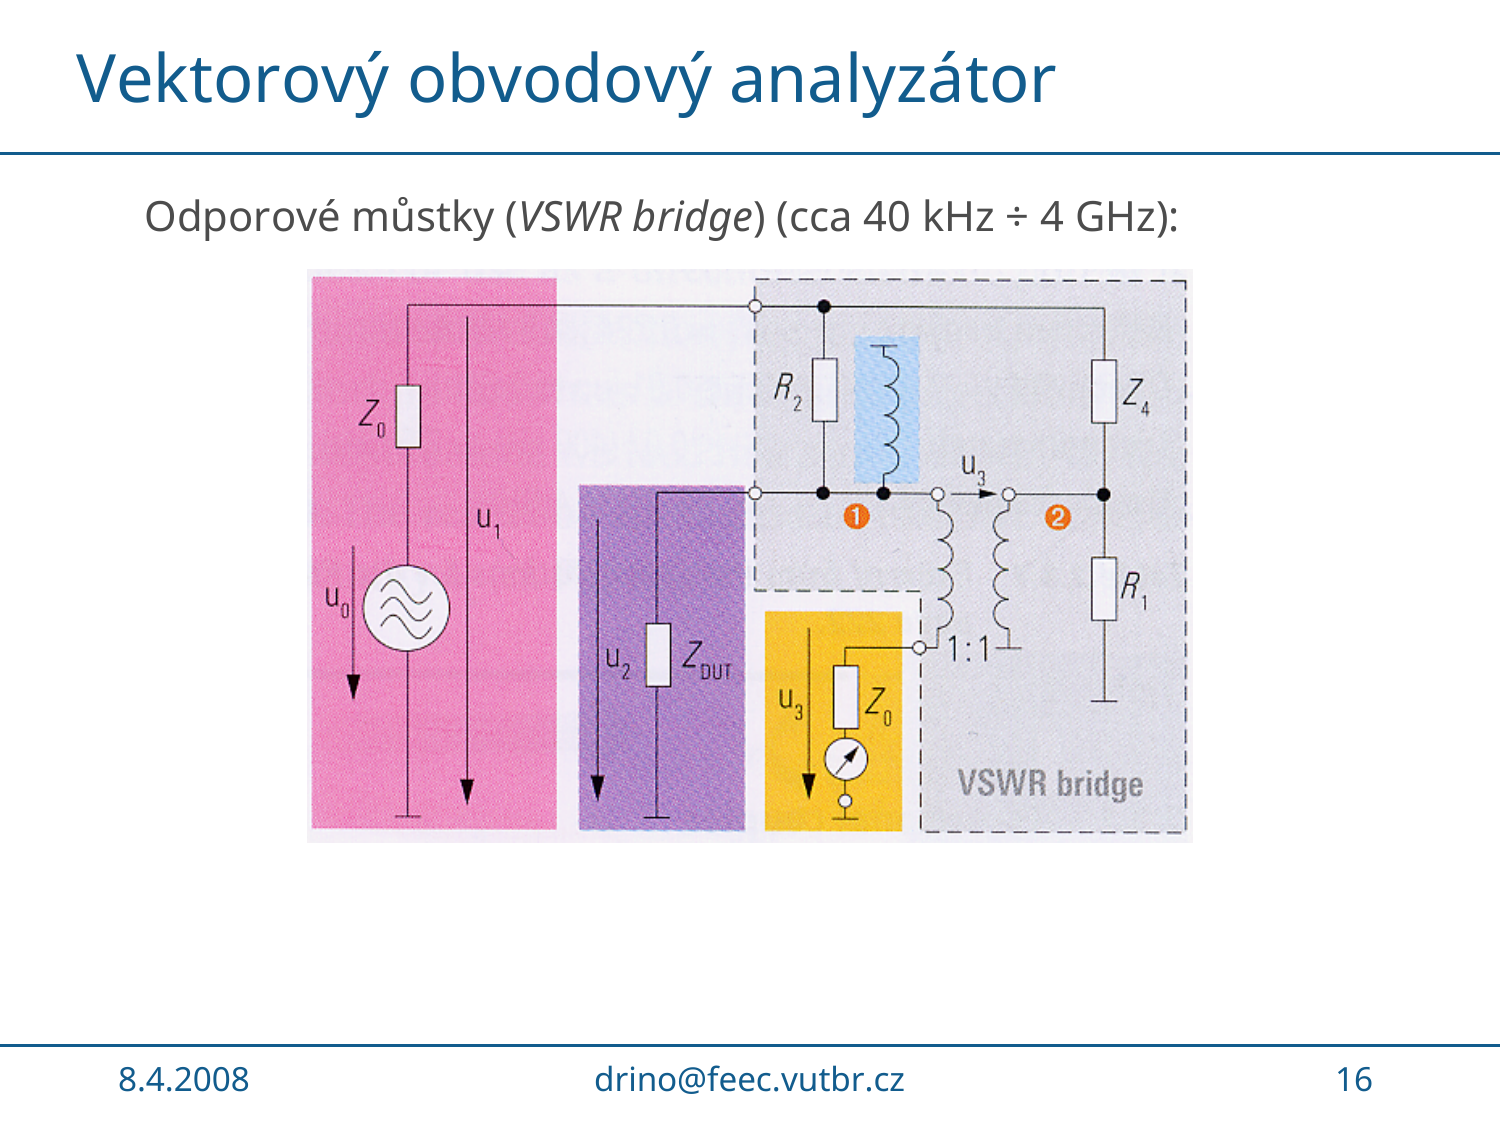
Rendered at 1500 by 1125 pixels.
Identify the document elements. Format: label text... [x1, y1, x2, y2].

picture [307, 269, 1193, 843]
text_box drino@feec.vutbr.cz [484, 1049, 1016, 1125]
text_box Odporové můstky (VSWR bridge) (cca 40 kHz ÷ 4 GHz): [59, 178, 1442, 871]
text_box 8.4.2008 [103, 1049, 432, 1125]
title Vektorový obvodový analyzátor [0, 0, 1500, 152]
text_box <číslo> [1075, 1049, 1388, 1125]
